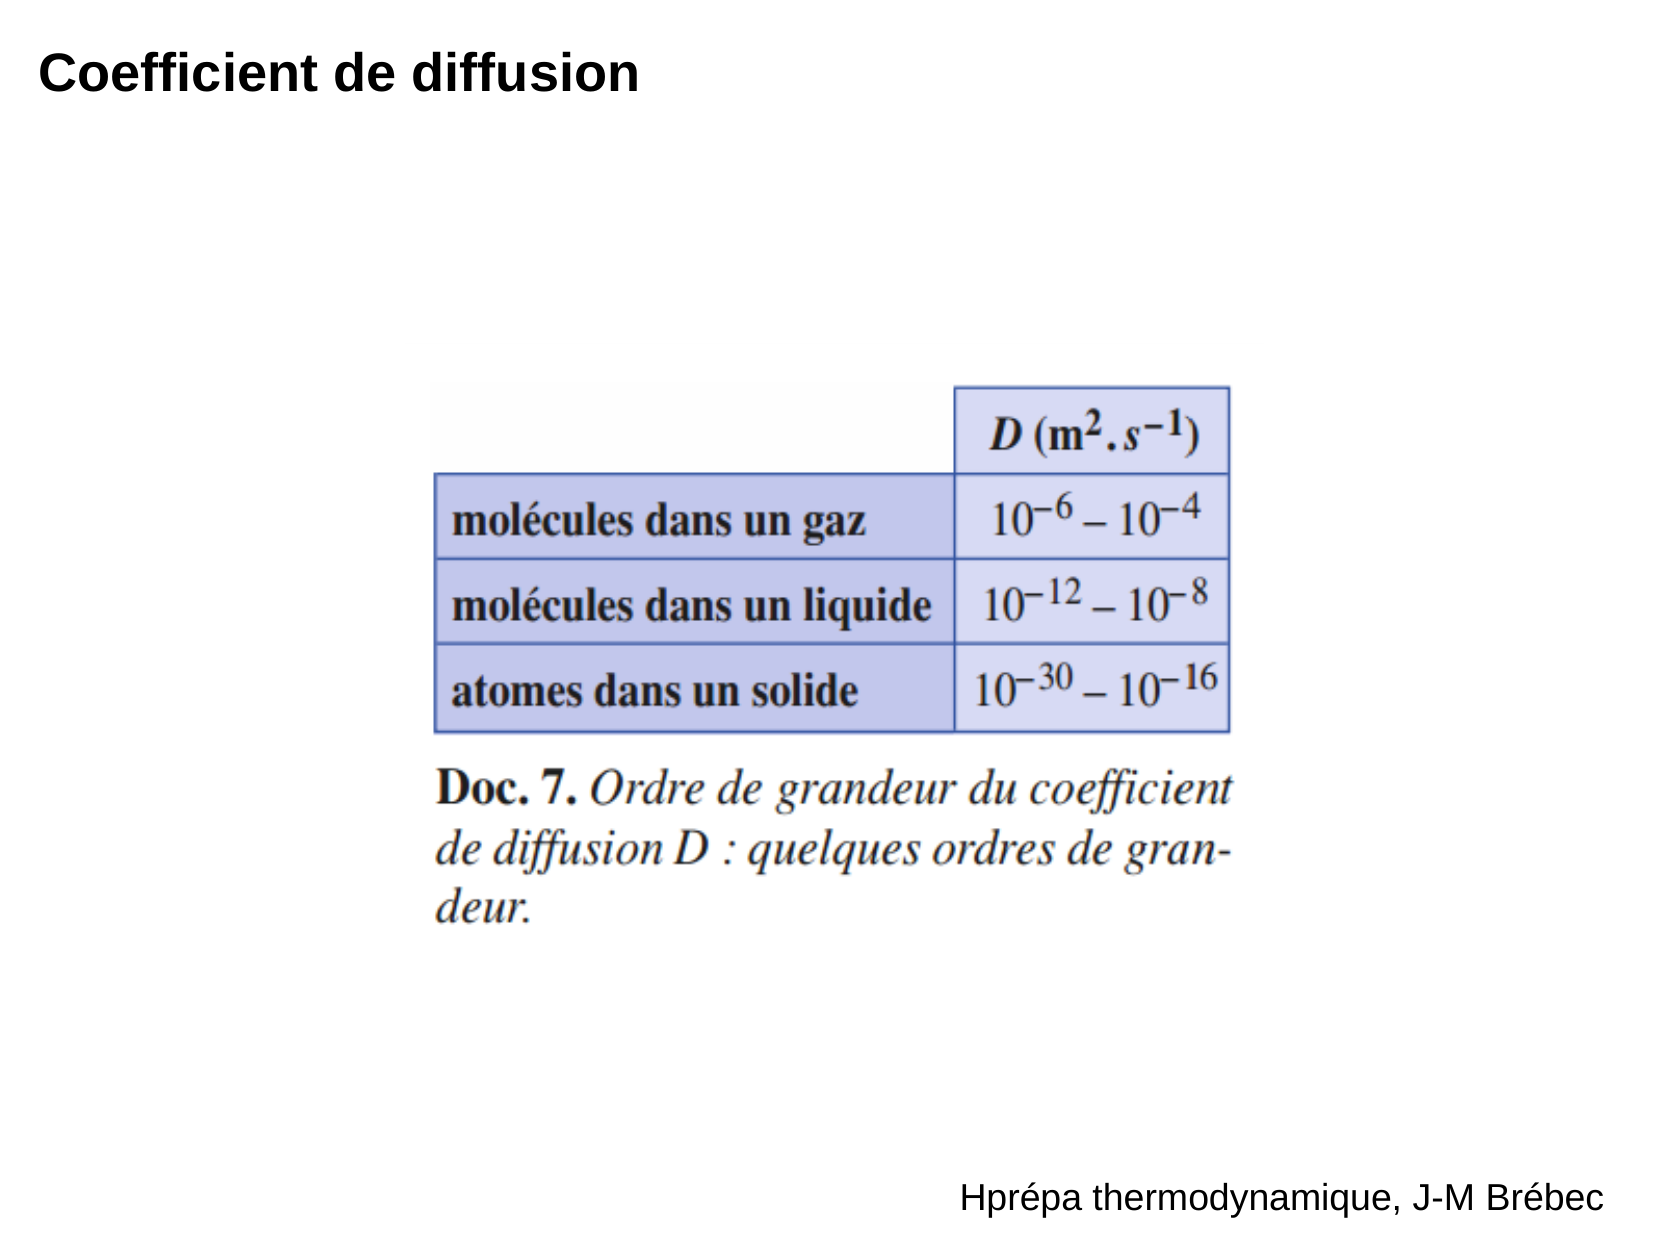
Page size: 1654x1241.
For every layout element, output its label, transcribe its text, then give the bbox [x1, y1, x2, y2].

text_box Coefficient de diffusion [23, 35, 780, 113]
picture [405, 342, 1264, 979]
text_box Hprépa thermodynamique, J-M Brébec [944, 1169, 1654, 1241]
